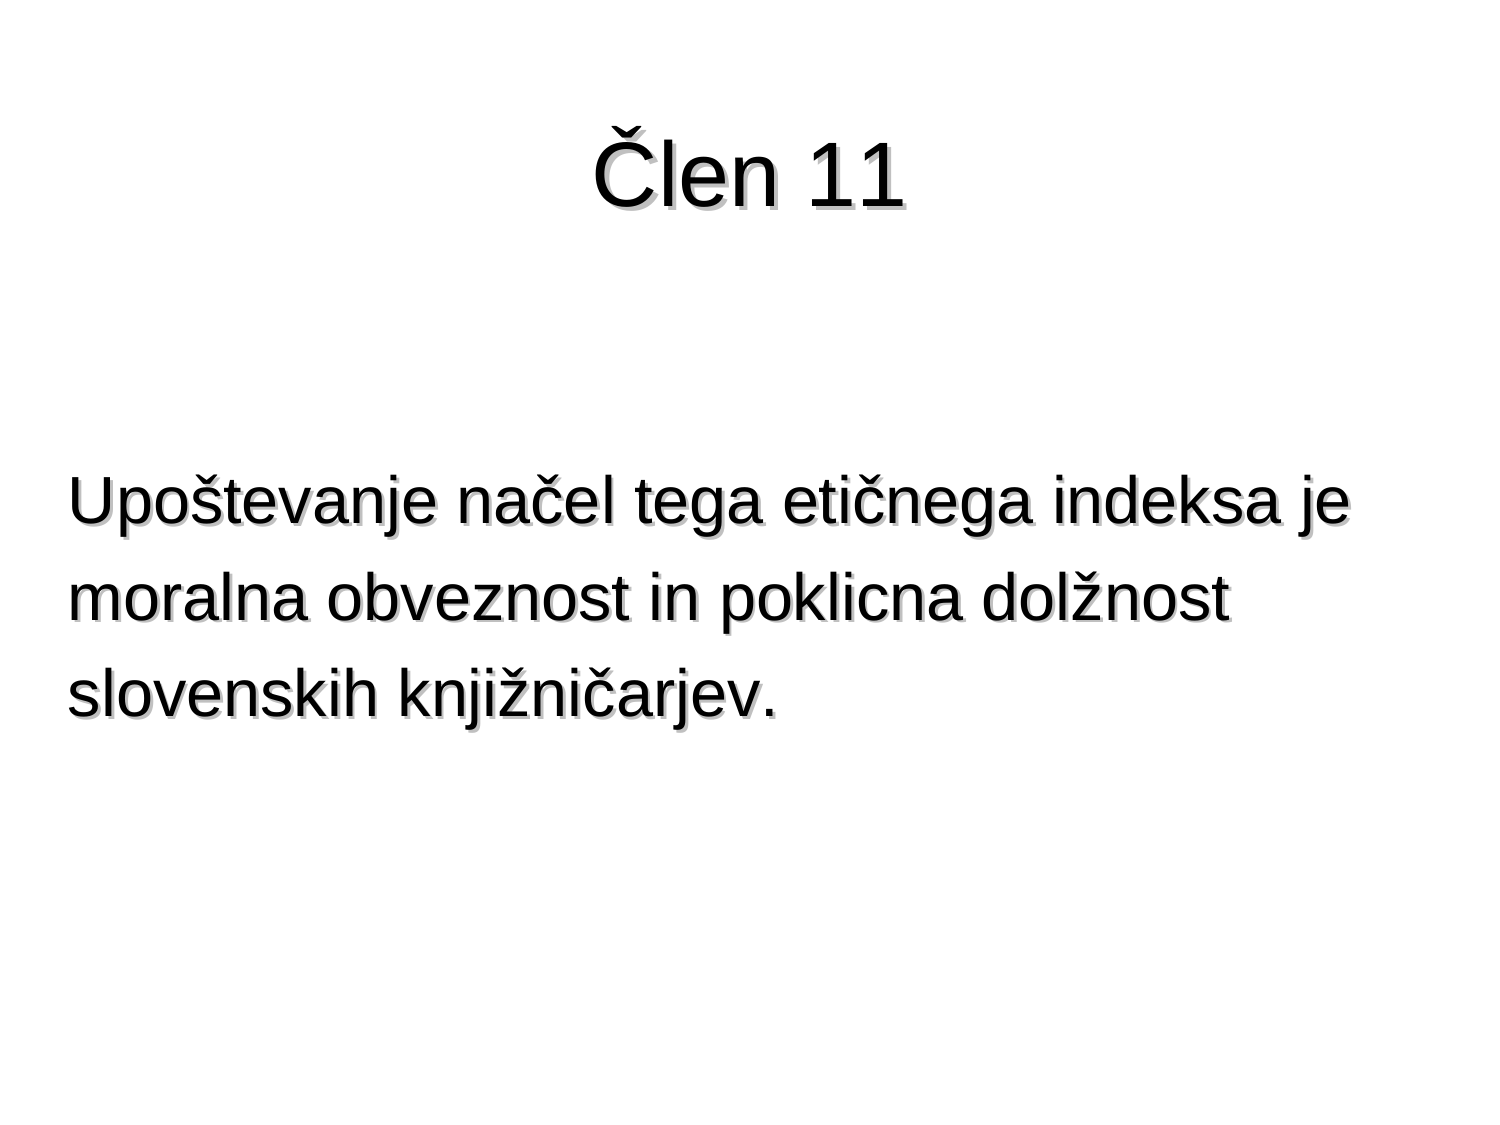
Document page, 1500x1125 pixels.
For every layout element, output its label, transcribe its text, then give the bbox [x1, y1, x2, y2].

title Člen 11 [75, 25, 1426, 233]
list Upoštevanje načel tega etičnega indeksa je moralna obveznost in poklicna dolžnost slovenskih knjižničarjev. [53, 255, 1459, 999]
